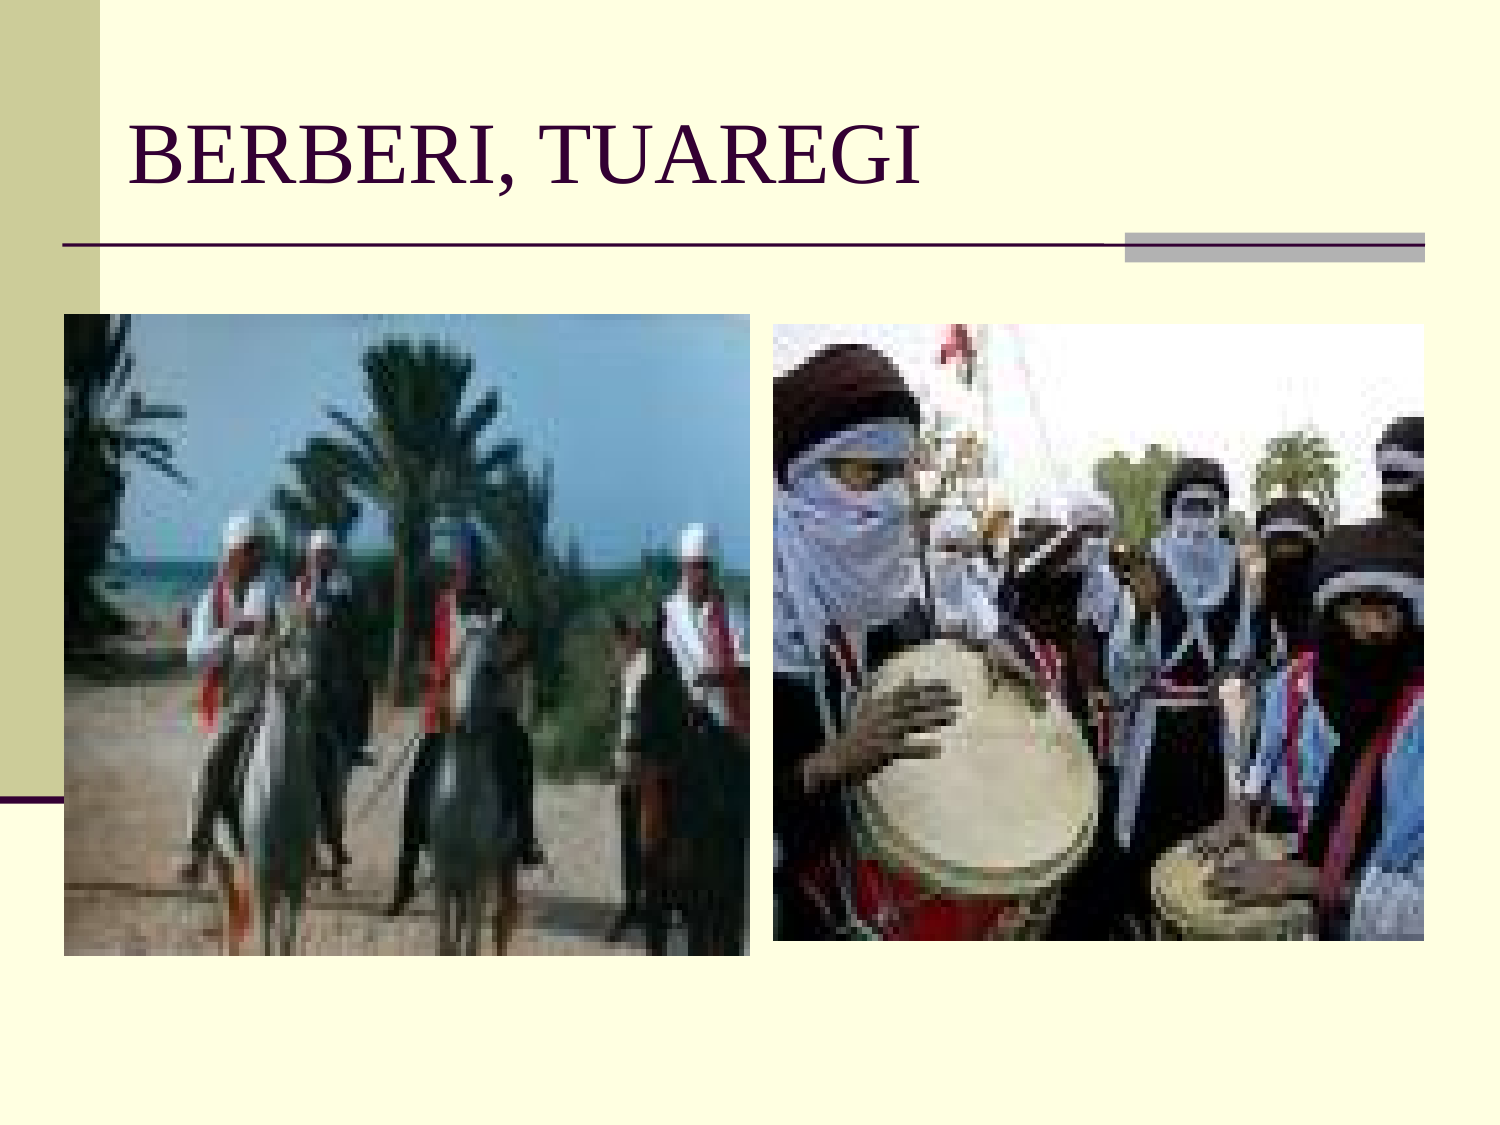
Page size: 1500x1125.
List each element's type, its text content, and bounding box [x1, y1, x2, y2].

title BERBERI, TUAREGI [112, 54, 1463, 243]
picture [773, 324, 1424, 941]
picture [64, 314, 750, 956]
